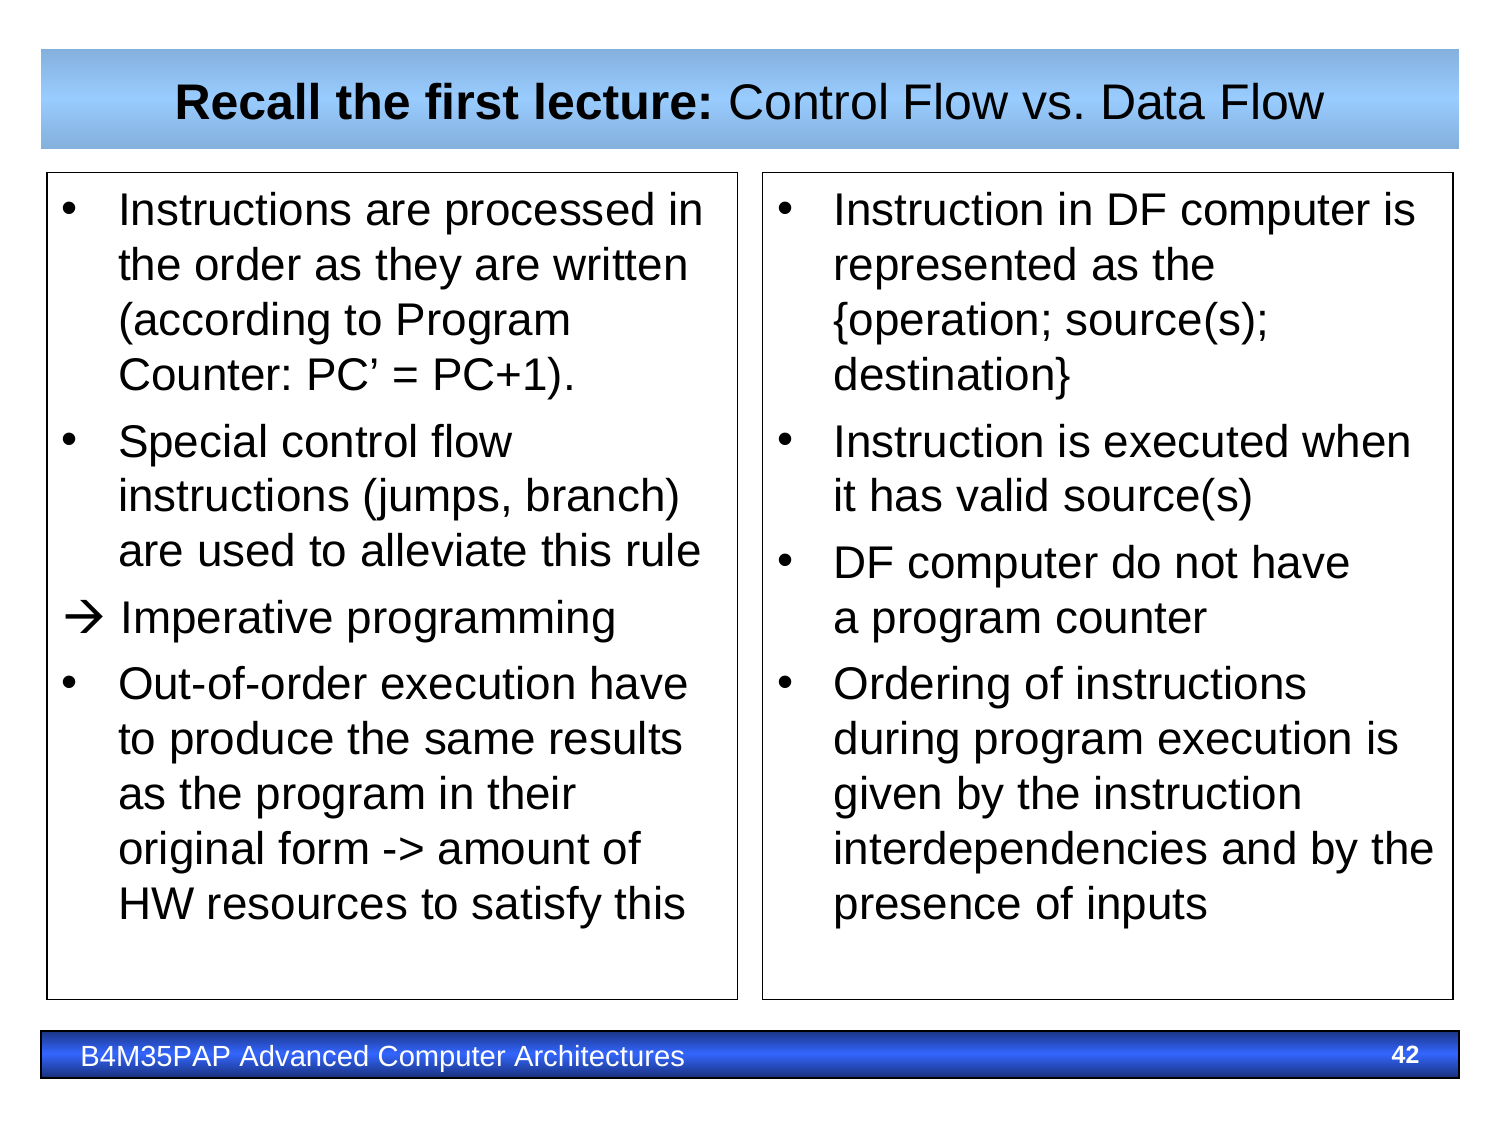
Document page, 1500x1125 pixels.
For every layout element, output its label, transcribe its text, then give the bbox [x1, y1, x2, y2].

list Instruction in DF computer is represented as the {operation; source(s); destination} Instruction is executed when it has valid source(s) DF computer do not have a program counter Ordering of instructions during program execution is given by the instruction interdependencies and by the presence of inputs [762, 172, 1454, 1000]
list Instructions are processed in the order as they are written (according to Program Counter: PC’ = PC+1). Special control flow instructions (jumps, branch) are used to alleviate this rule  Imperative programming Out-of-order execution have to produce the same results as the program in their original form -> amount of HW resources to satisfy this [46, 172, 738, 1000]
title Recall the first lecture: Control Flow vs. Data Flow [41, 49, 1459, 149]
